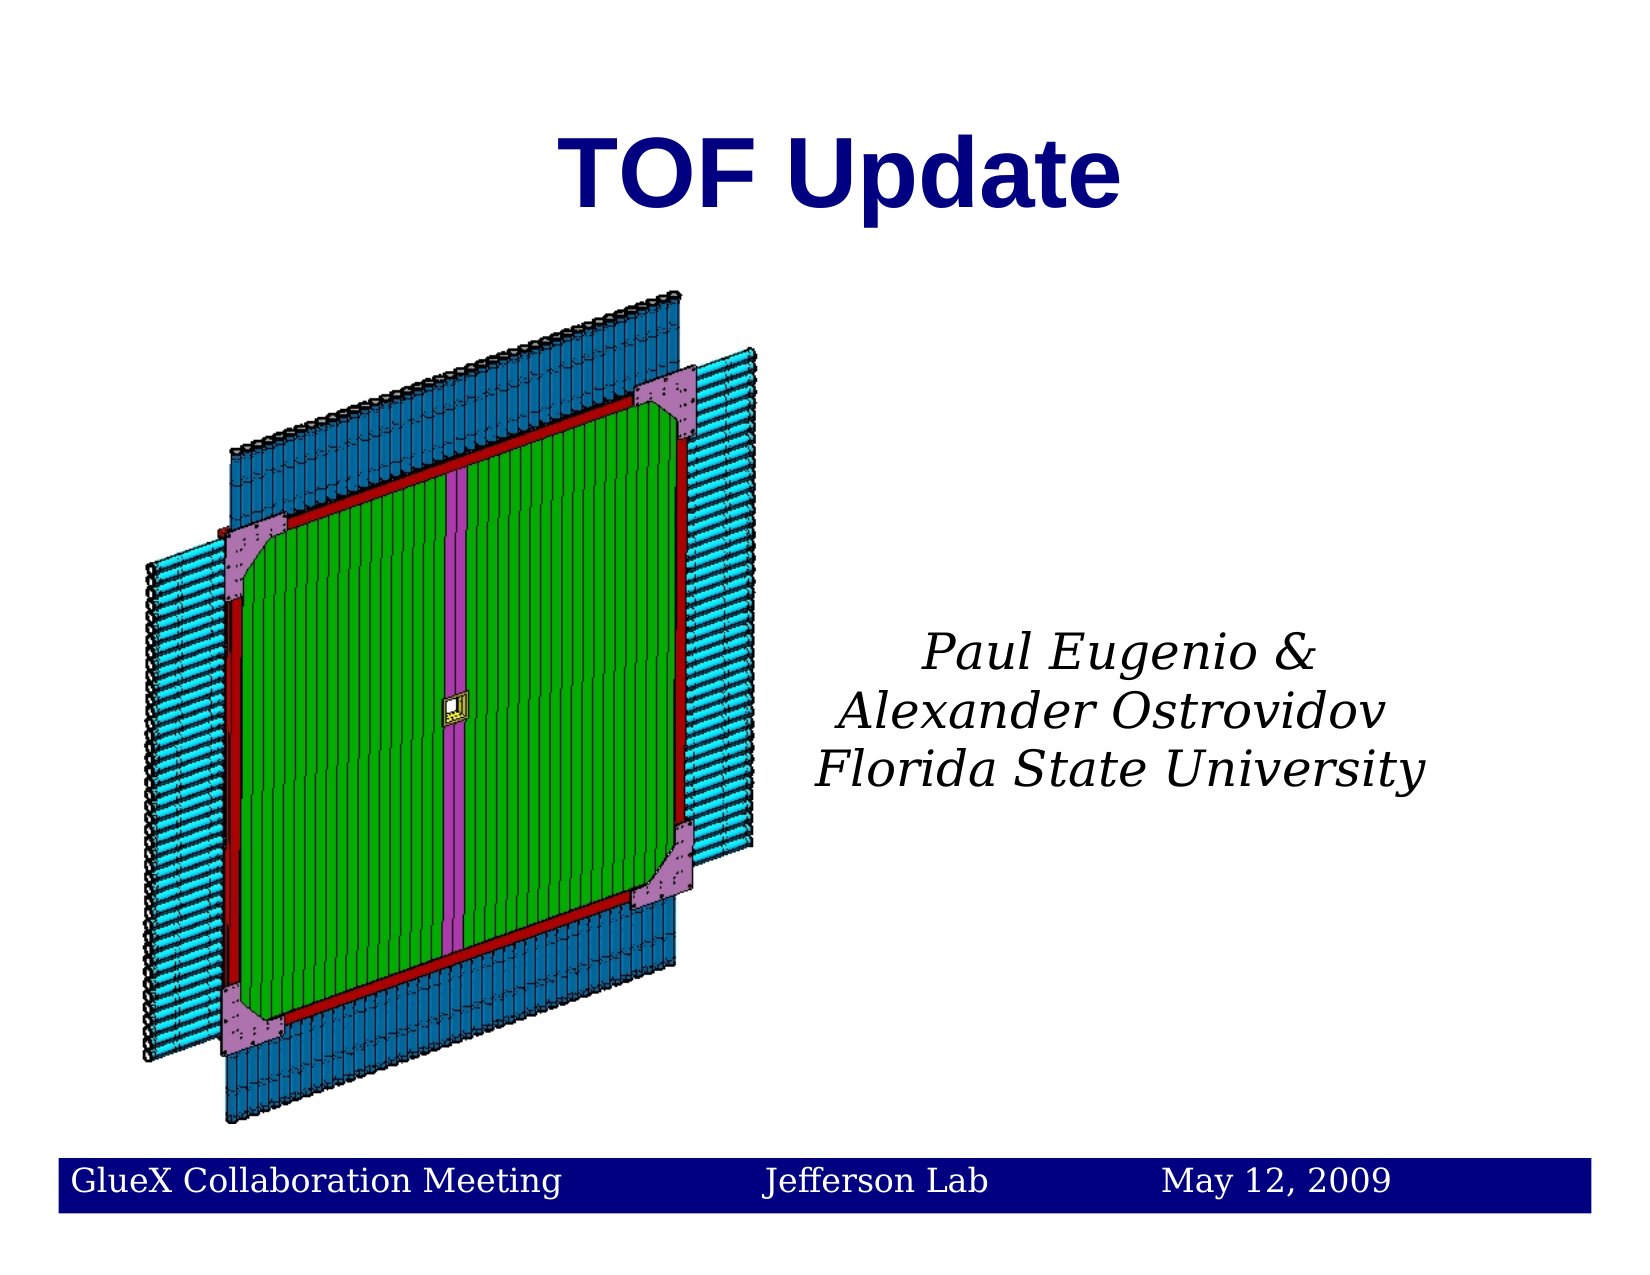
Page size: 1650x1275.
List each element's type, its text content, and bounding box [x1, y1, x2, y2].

picture [67, 288, 770, 1124]
title TOF Update [58, 58, 1592, 288]
text_box GlueX Collaboration Meeting Jefferson Lab May 12, 2009 [58, 1158, 1592, 1214]
text_box Paul Eugenio & Alexander Ostrovidov Florida State University [800, 623, 1441, 799]
